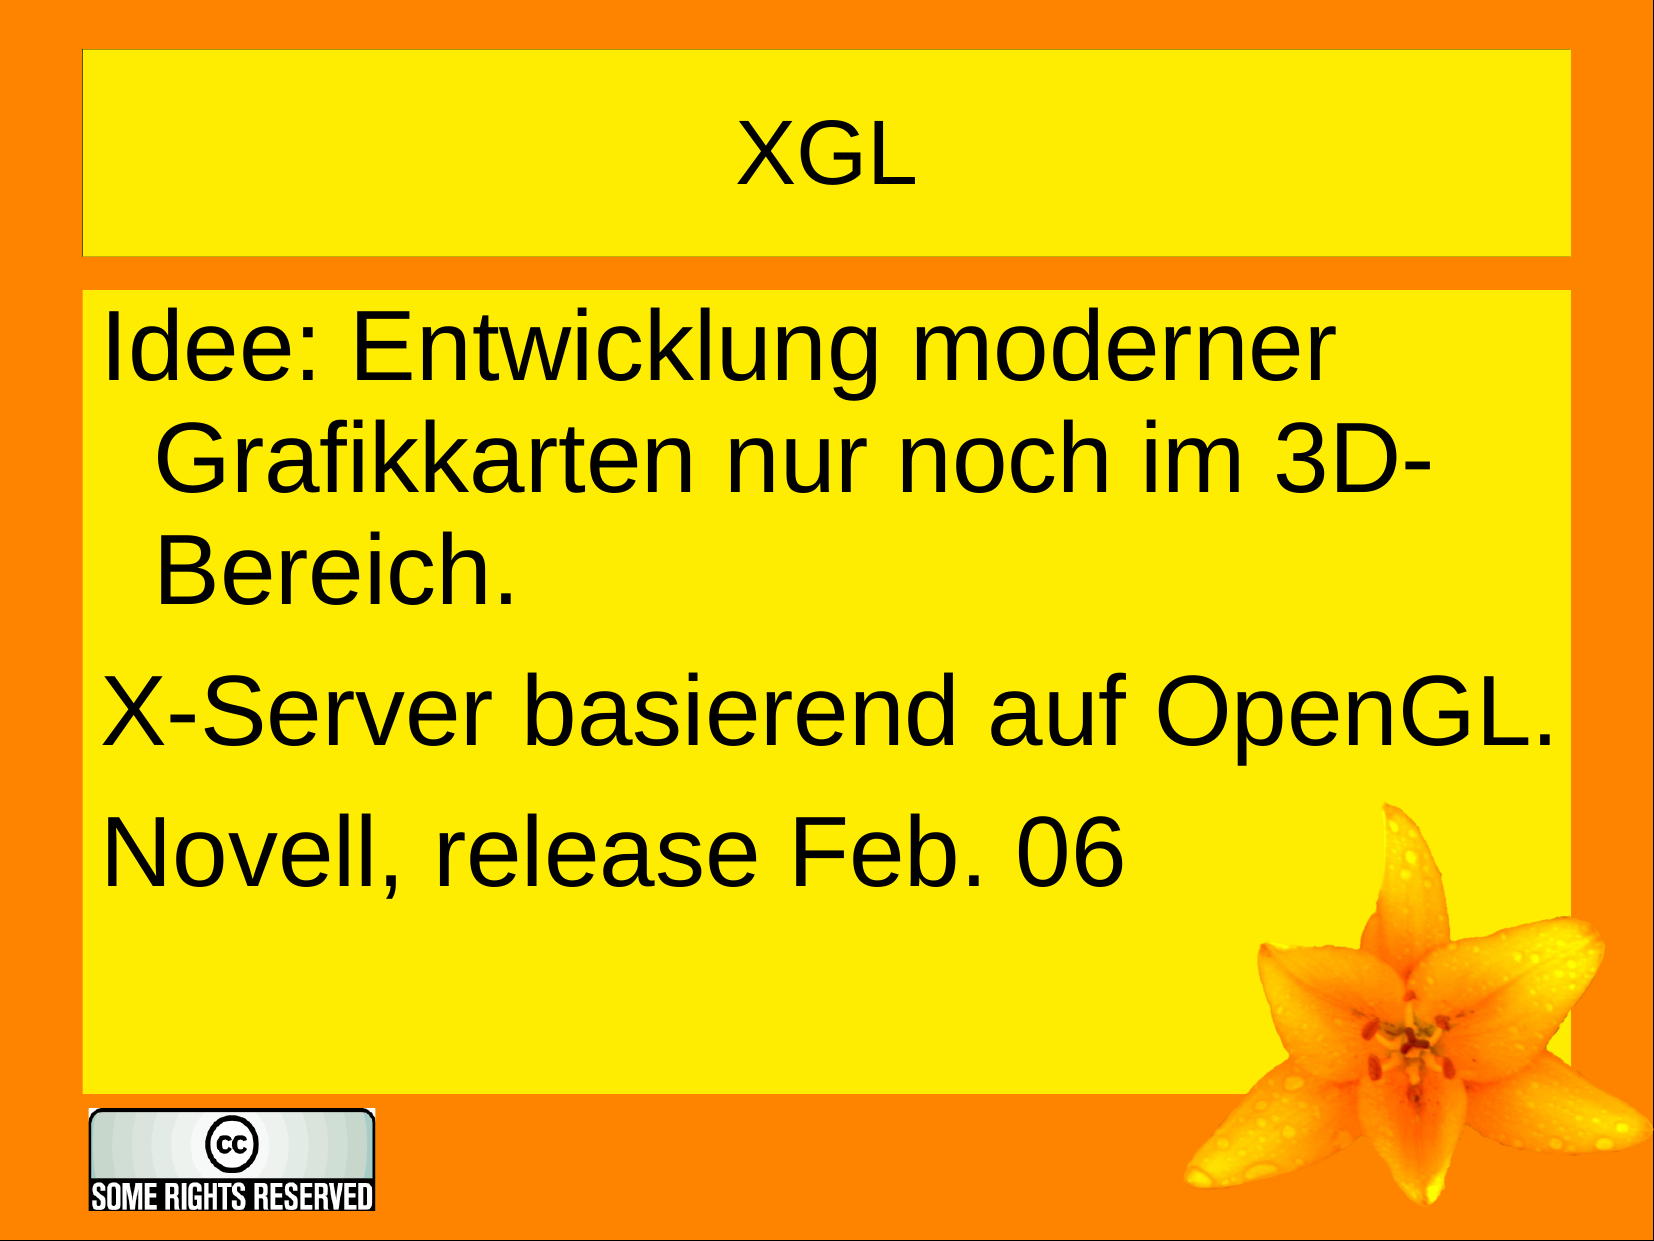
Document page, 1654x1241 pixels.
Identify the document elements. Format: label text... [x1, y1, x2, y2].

list Idee: Entwicklung moderner Grafikkarten nur noch im 3D-Bereich. X-Server basierend auf OpenGL. Novell, release Feb. 06 [82, 290, 1571, 1094]
text_box [0, 0, 1654, 1241]
picture [88, 1108, 376, 1211]
picture [1181, 767, 1654, 1241]
title XGL [82, 49, 1571, 257]
